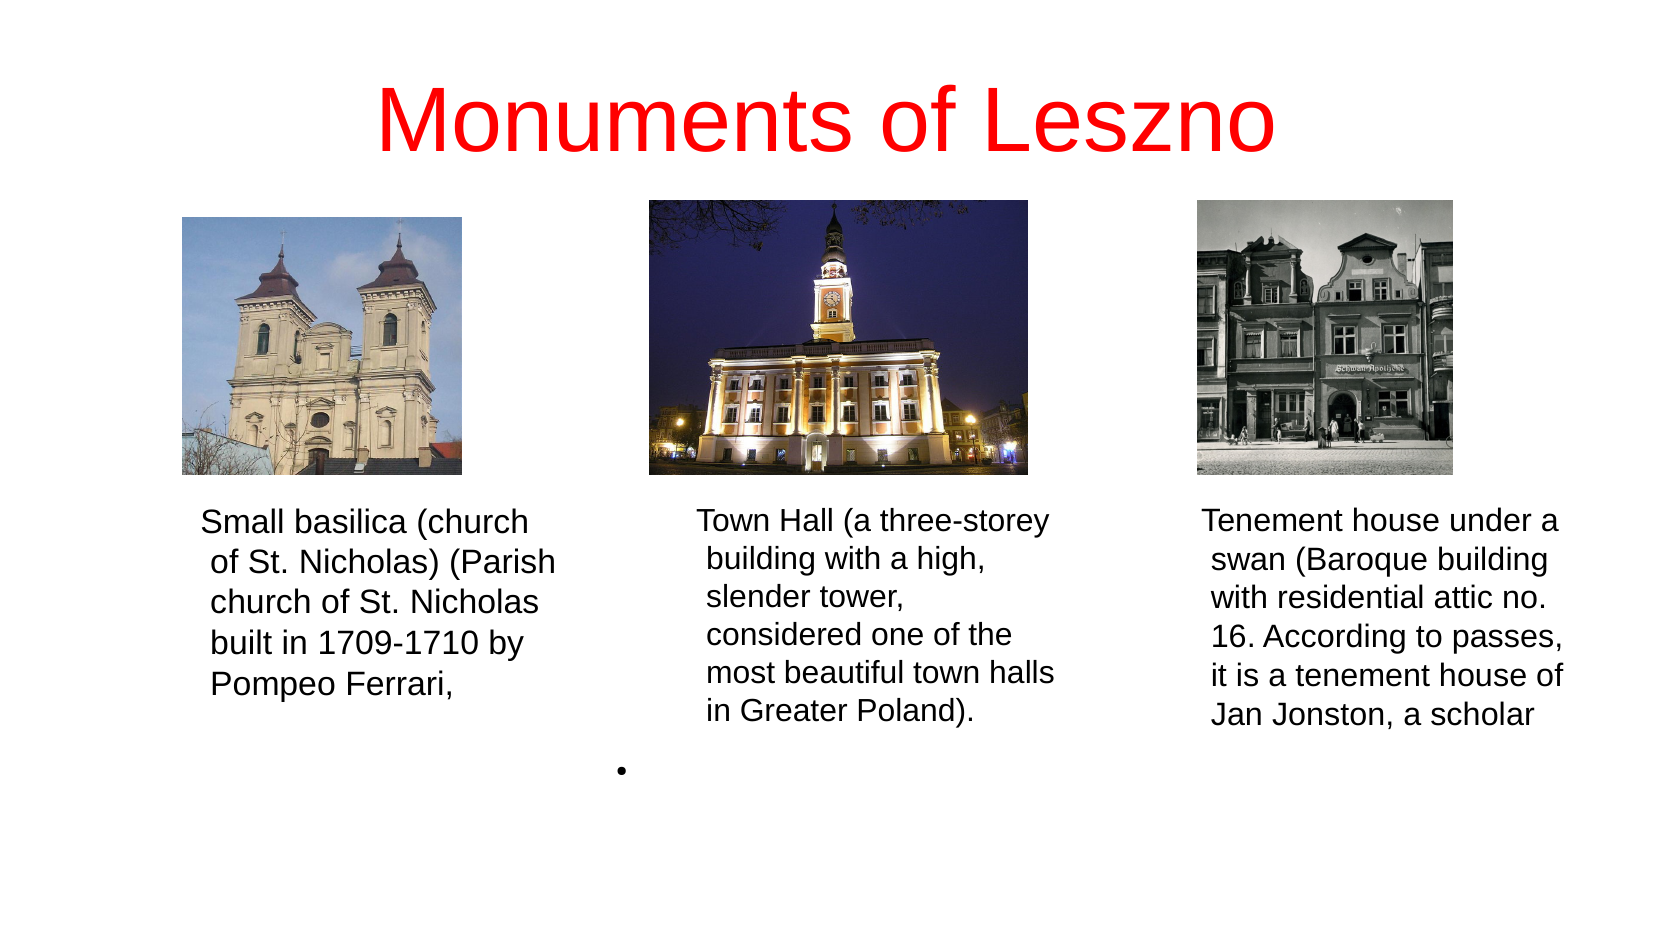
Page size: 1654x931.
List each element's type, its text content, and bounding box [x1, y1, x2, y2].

list Small basilica (church of St. Nicholas) (Parish church of St. Nicholas built in 1709-1710 by Pompeo Ferrari, [82, 499, 562, 757]
title Monuments of Leszno [82, 59, 1571, 171]
picture [649, 200, 1028, 475]
list Town Hall (a three-storey building with a high, slender tower, considered one of the most beautiful town halls in Greater Poland). [585, 499, 1065, 757]
list Tenement house under a swan (Baroque building with residential attic no. 16. According to passes, it is a tenement house of Jan Jonston, a scholar [1088, 499, 1569, 757]
picture [1197, 200, 1453, 475]
picture [182, 217, 462, 475]
